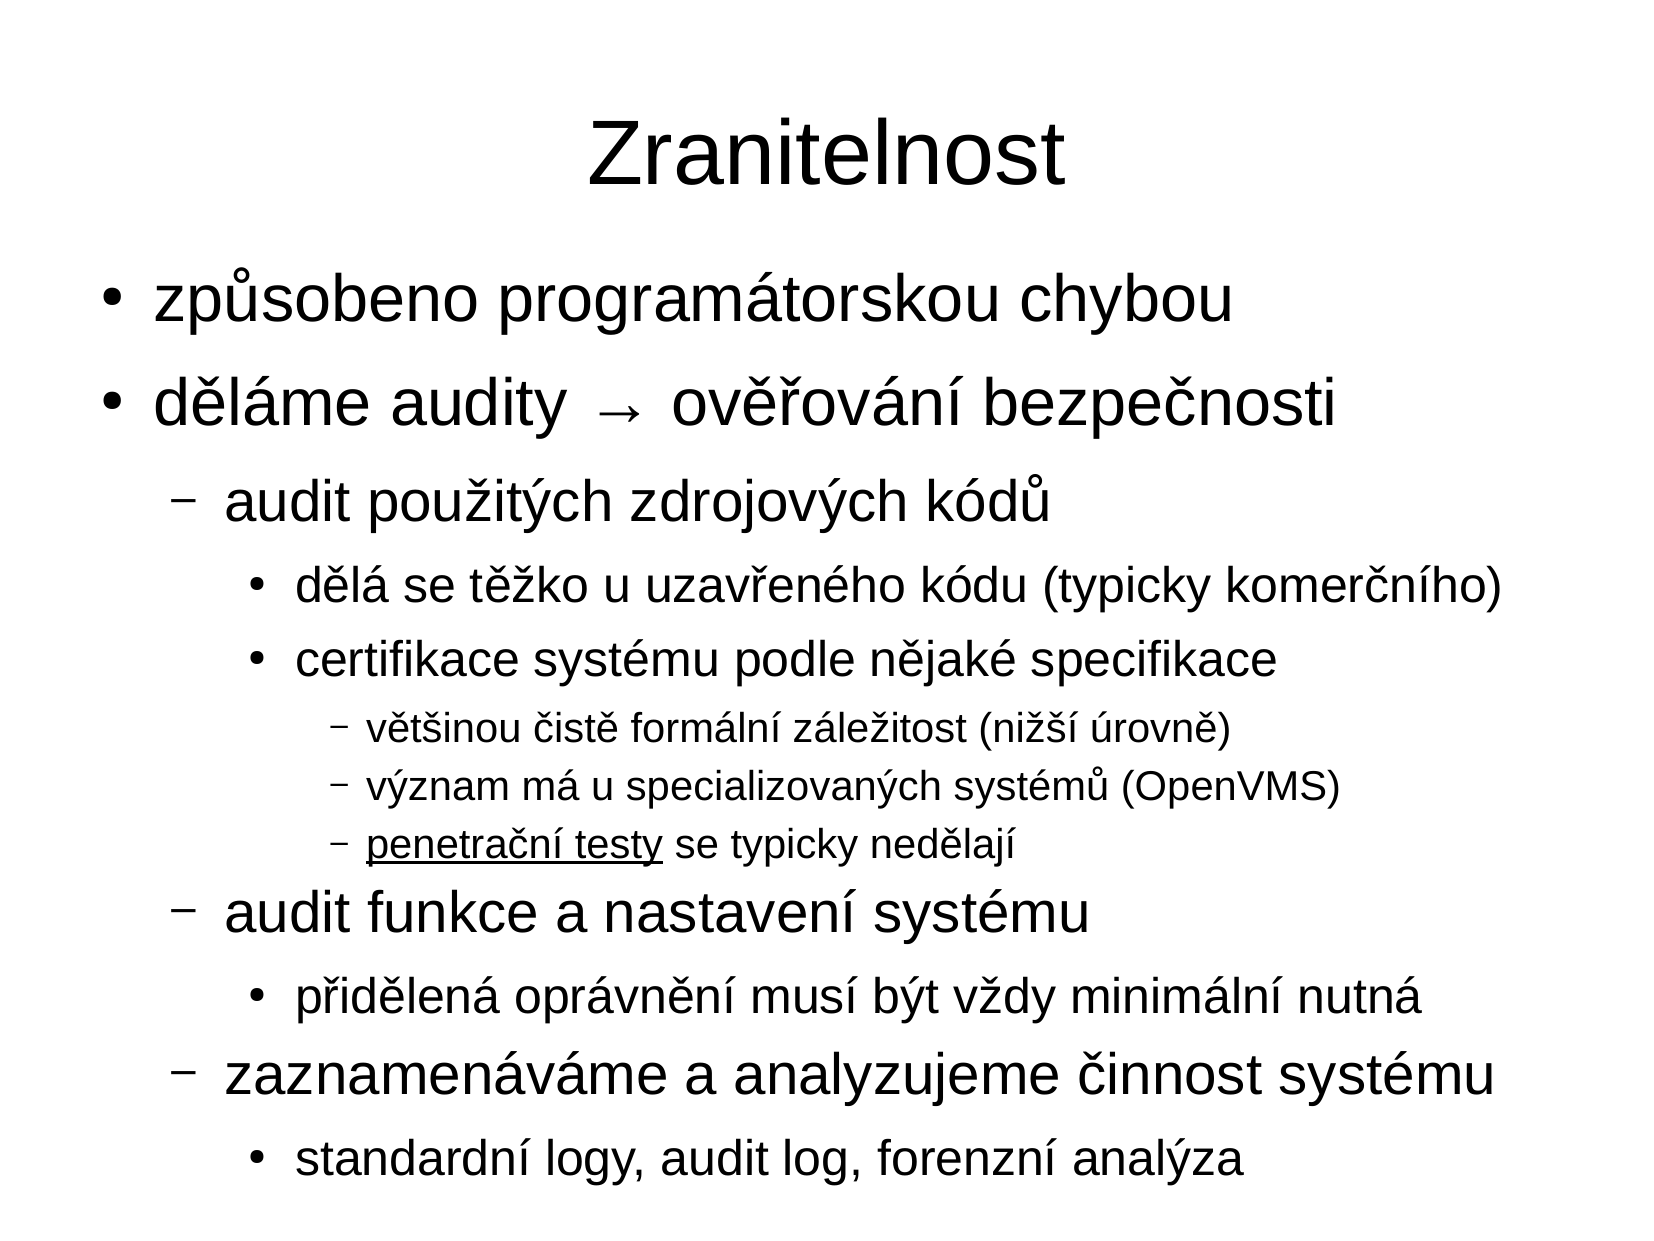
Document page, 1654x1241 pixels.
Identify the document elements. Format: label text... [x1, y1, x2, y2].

list způsobeno programátorskou chybou děláme audity → ověřování bezpečnosti audit použitých zdrojových kódů dělá se těžko u uzavřeného kódu (typicky komerčního) certifikace systému podle nějaké specifikace většinou čistě formální záležitost (nižší úrovně) význam má u specializovaných systémů (OpenVMS) penetrační testy se typicky nedělají audit funkce a nastavení systému přidělená oprávnění musí být vždy minimální nutná zaznamenáváme a analyzujeme činnost systému standardní logy, audit log, forenzní analýza [82, 260, 1571, 1187]
title Zranitelnost [82, 56, 1571, 250]
